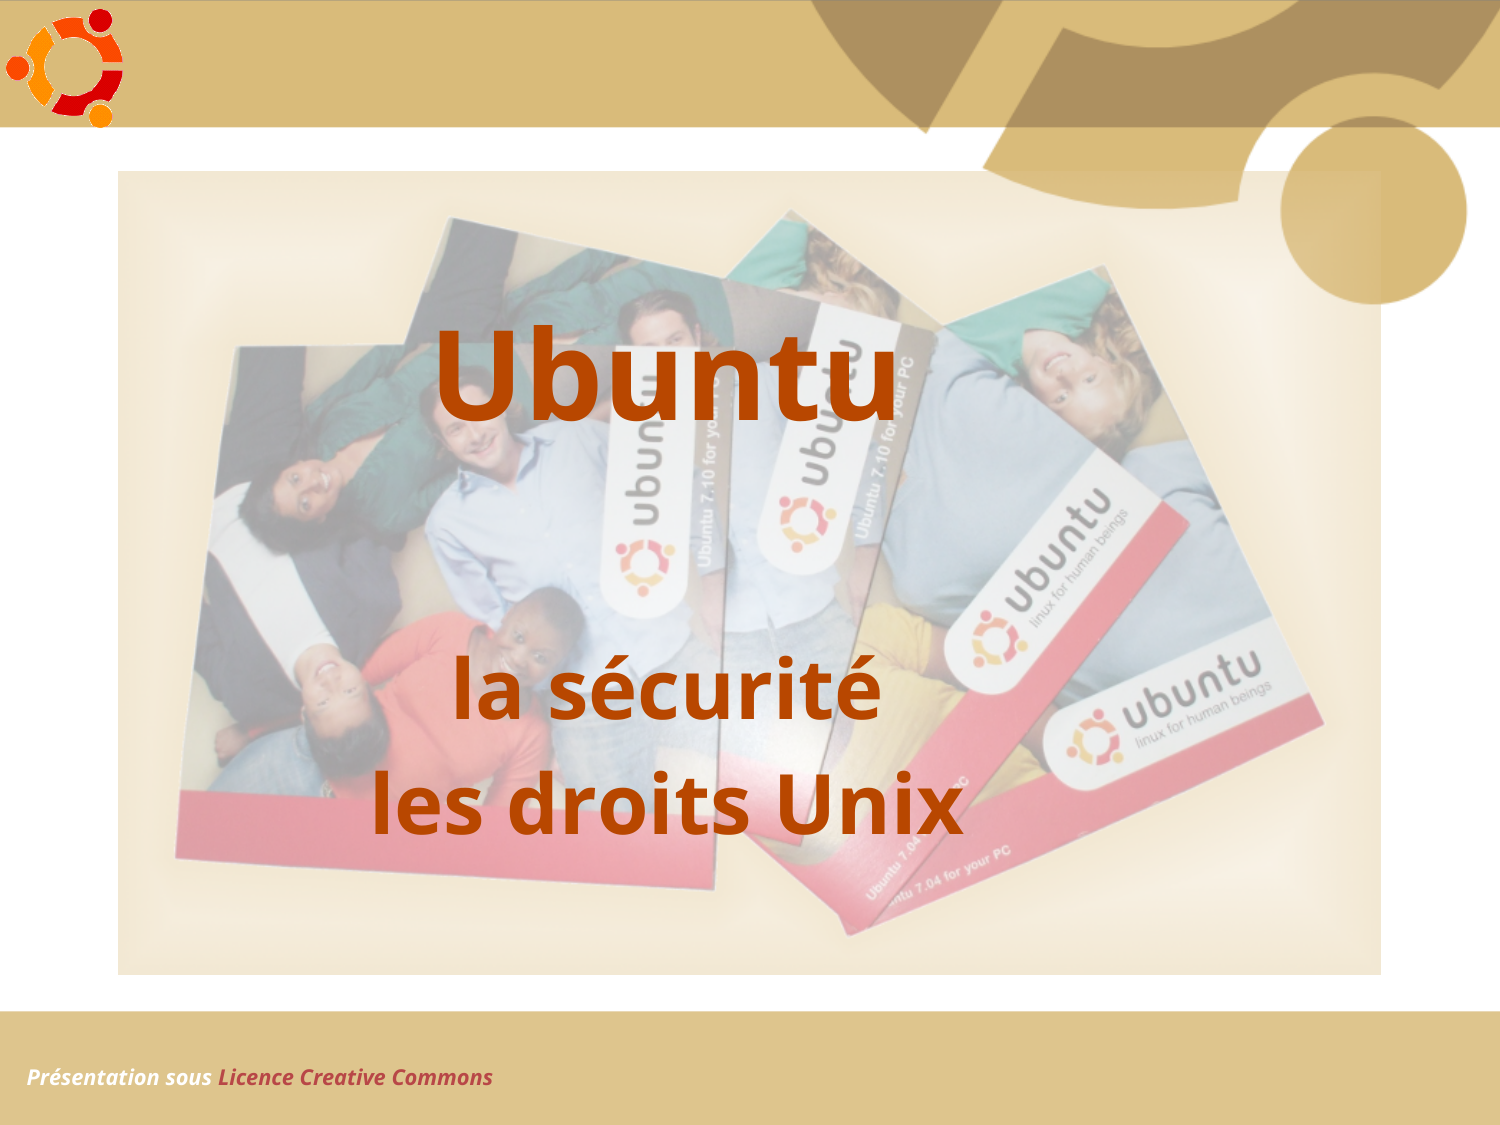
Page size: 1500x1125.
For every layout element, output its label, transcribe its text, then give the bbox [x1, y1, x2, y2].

title Ubuntu la sécurité les droits Unix [354, 309, 1123, 835]
picture [0, 0, 1500, 975]
